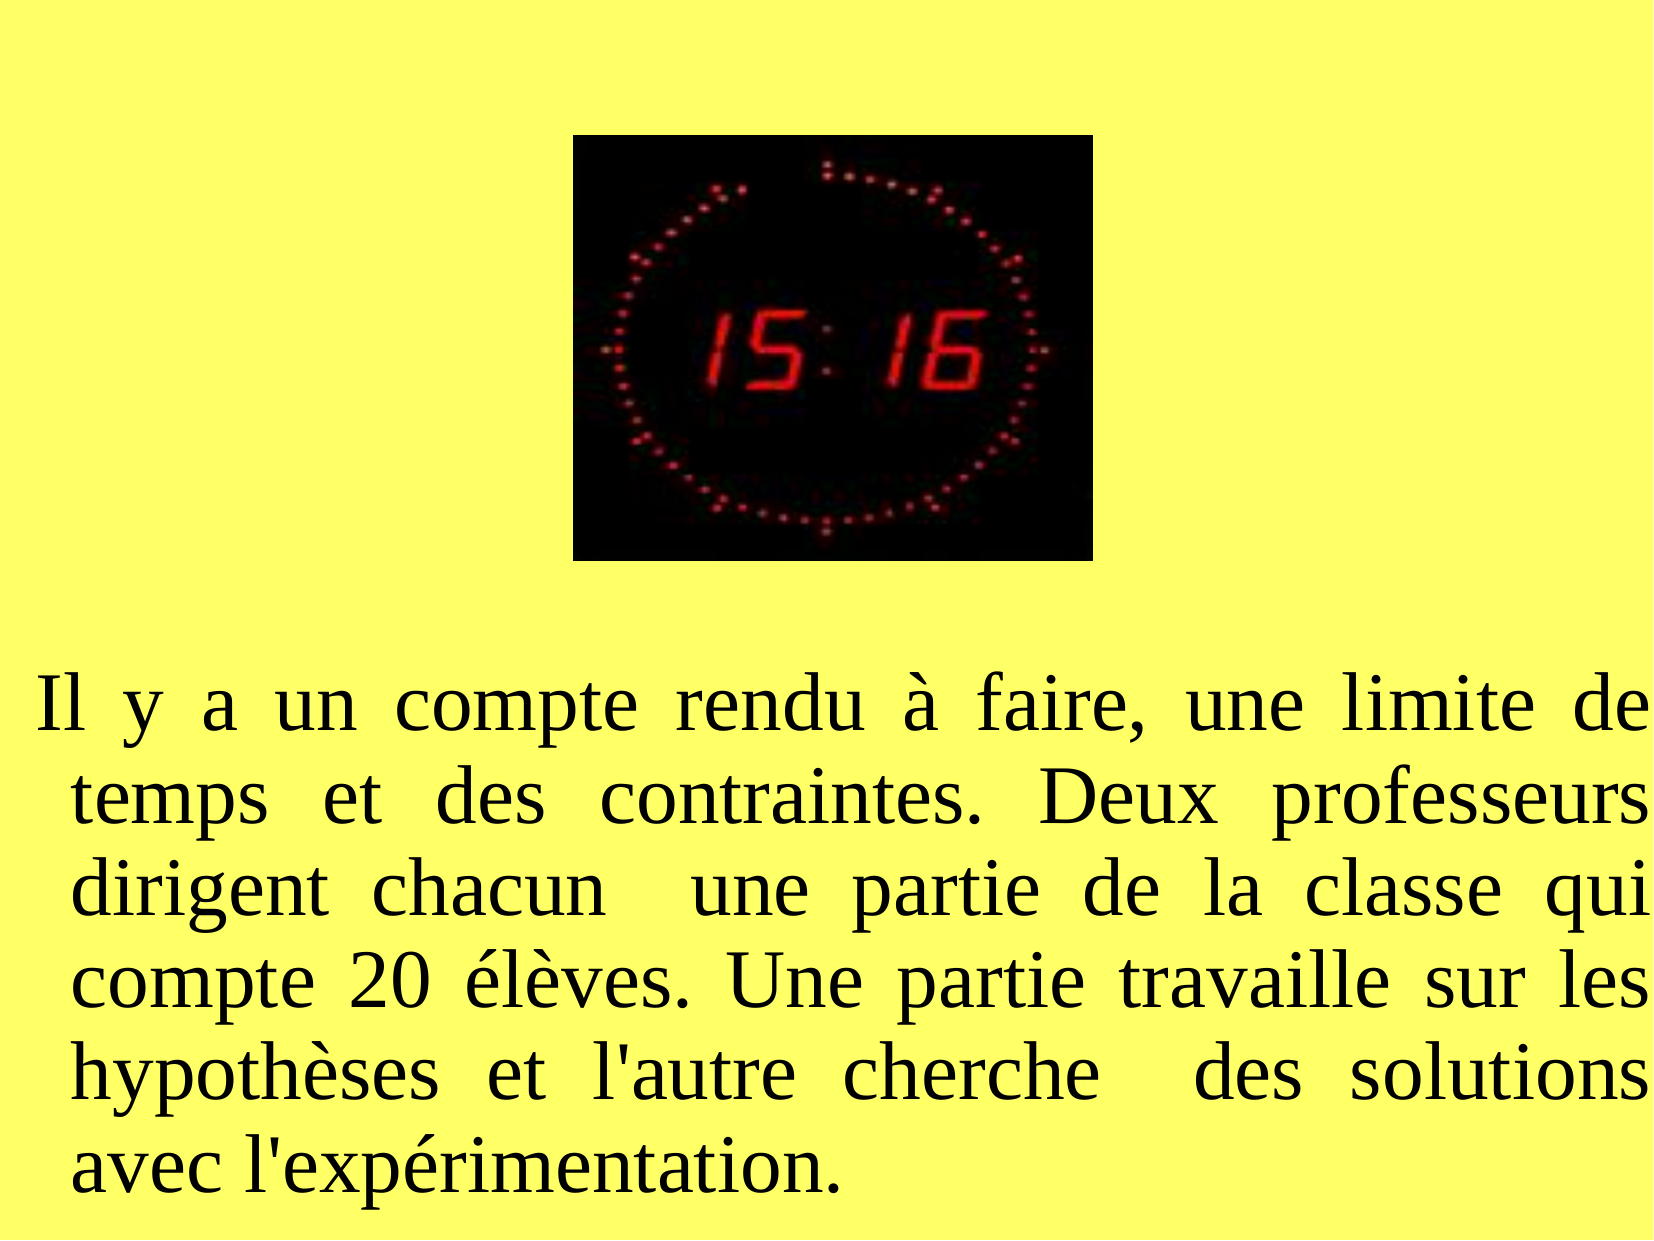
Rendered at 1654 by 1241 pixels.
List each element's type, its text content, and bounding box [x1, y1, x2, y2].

picture [573, 135, 1093, 562]
subtitle Il y a un compte rendu à faire, une limite de temps et des contraintes. Deux professeurs dirigent chacun une partie de la classe qui compte 20 élèves. Une partie travaille sur les hypothèses et l'autre cherche des solutions avec l'expérimentation. [0, 649, 1654, 1218]
